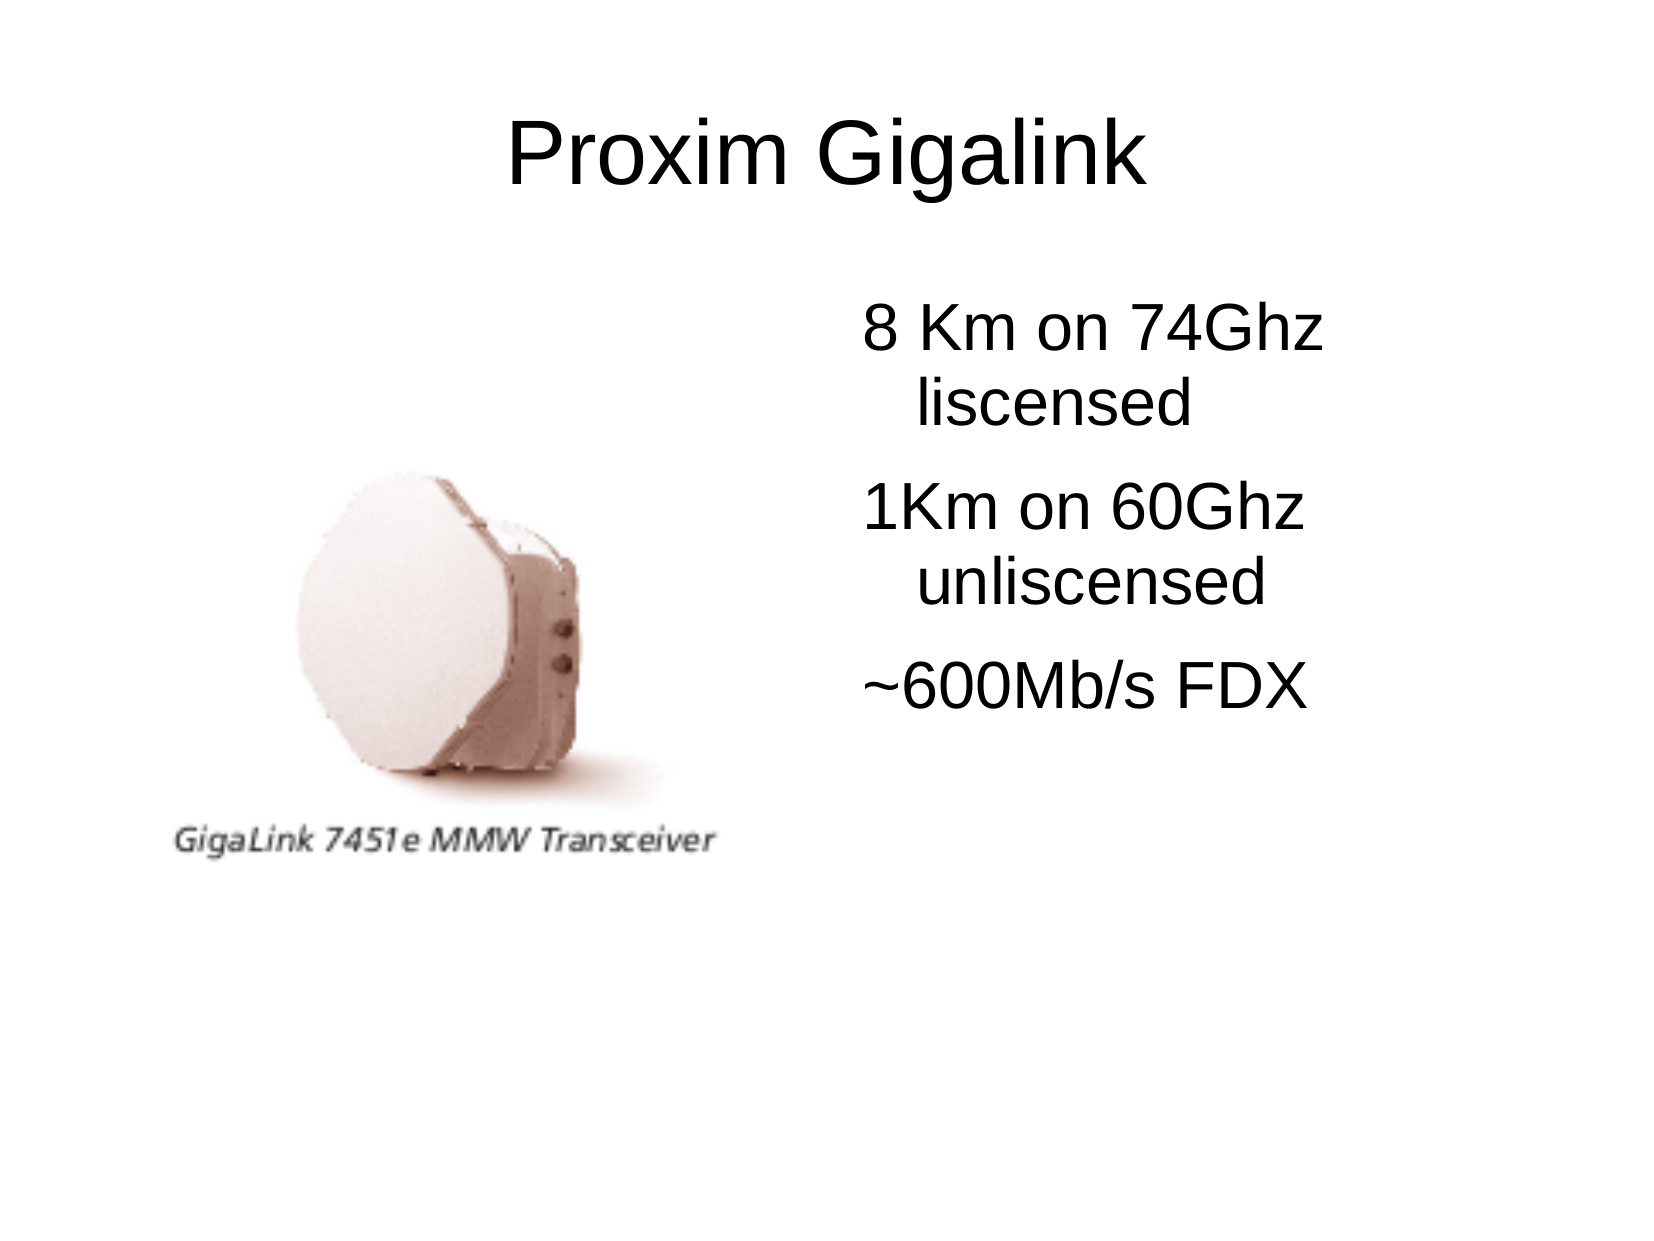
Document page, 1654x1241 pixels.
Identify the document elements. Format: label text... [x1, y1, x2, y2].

picture [82, 419, 809, 979]
title Proxim Gigalink [82, 56, 1571, 250]
list 8 Km on 74Ghz liscensed 1Km on 60Ghz unliscensed ~600Mb/s FDX [845, 290, 1572, 1094]
